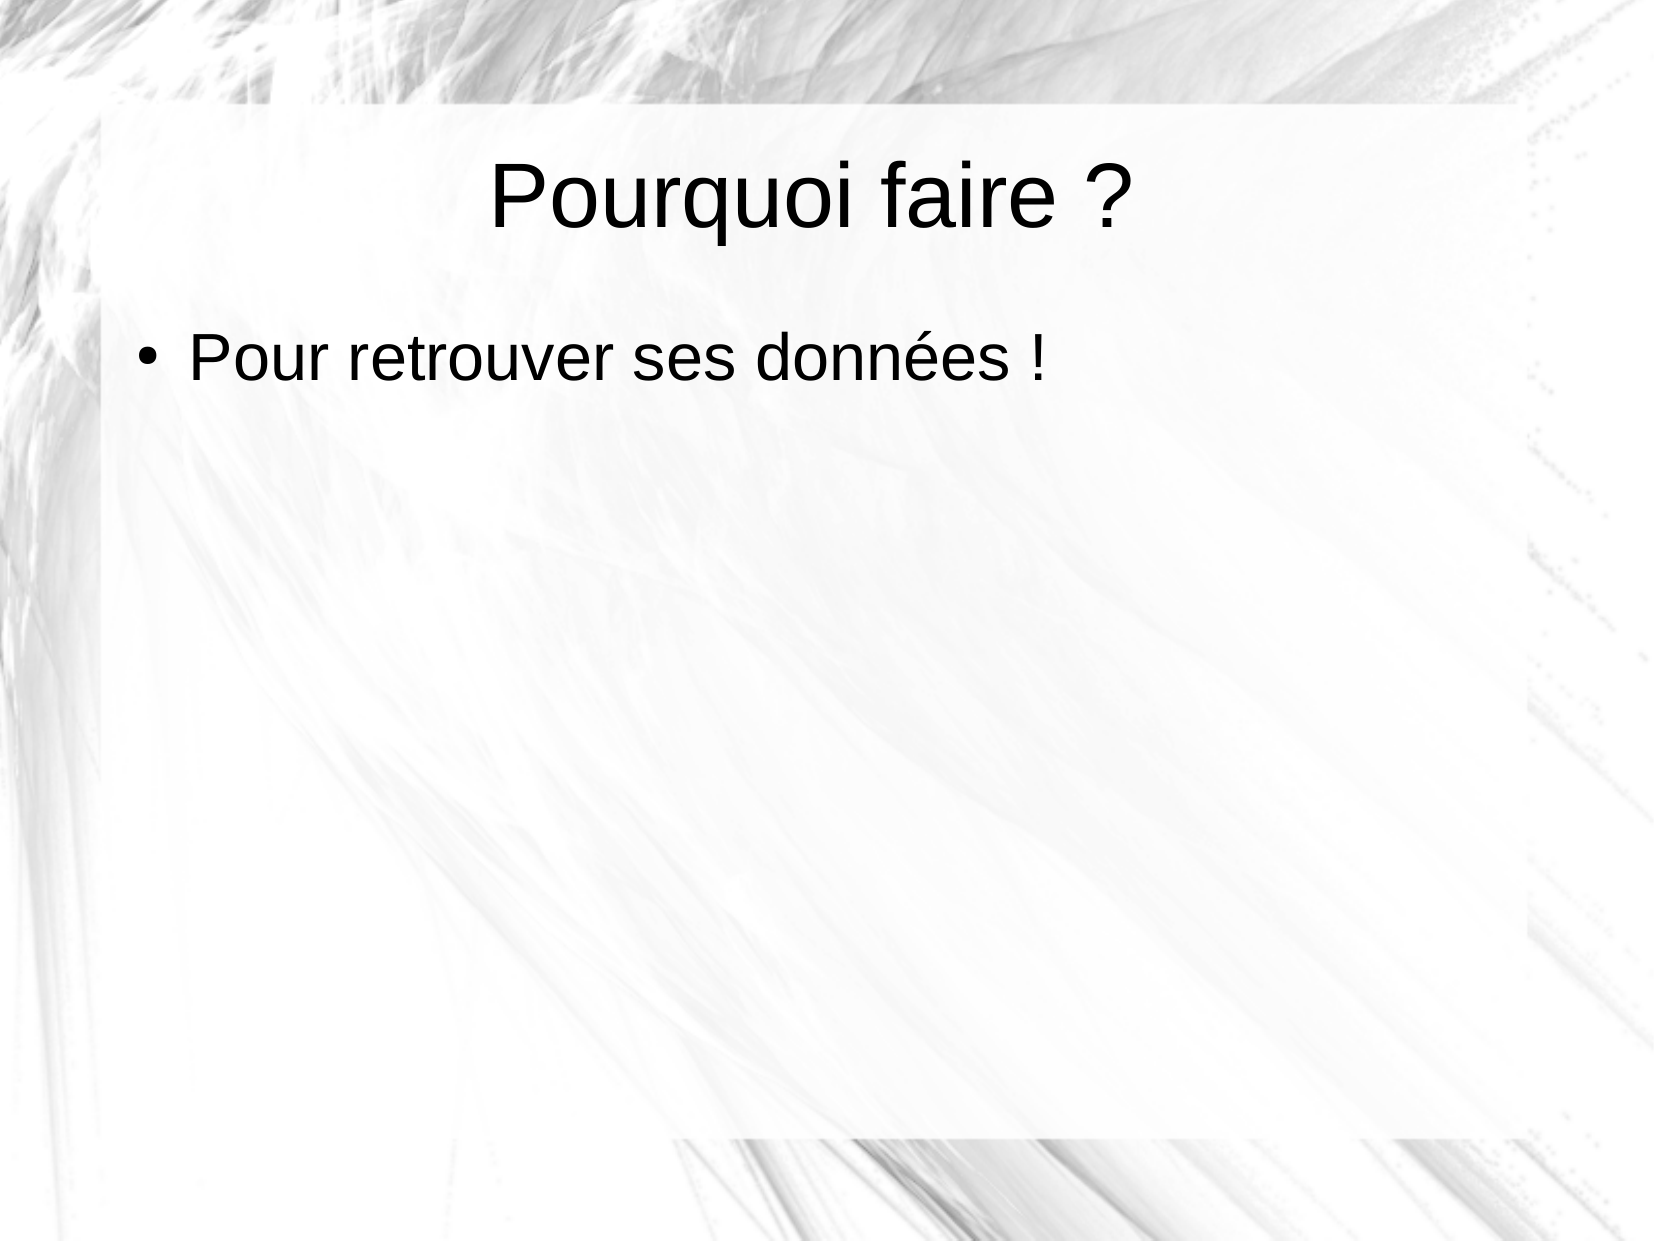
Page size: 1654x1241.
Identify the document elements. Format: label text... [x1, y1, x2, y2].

list Pour retrouver ses données ! [118, 319, 1571, 931]
title Pourquoi faire ? [118, 119, 1506, 273]
picture [0, 0, 1654, 1241]
